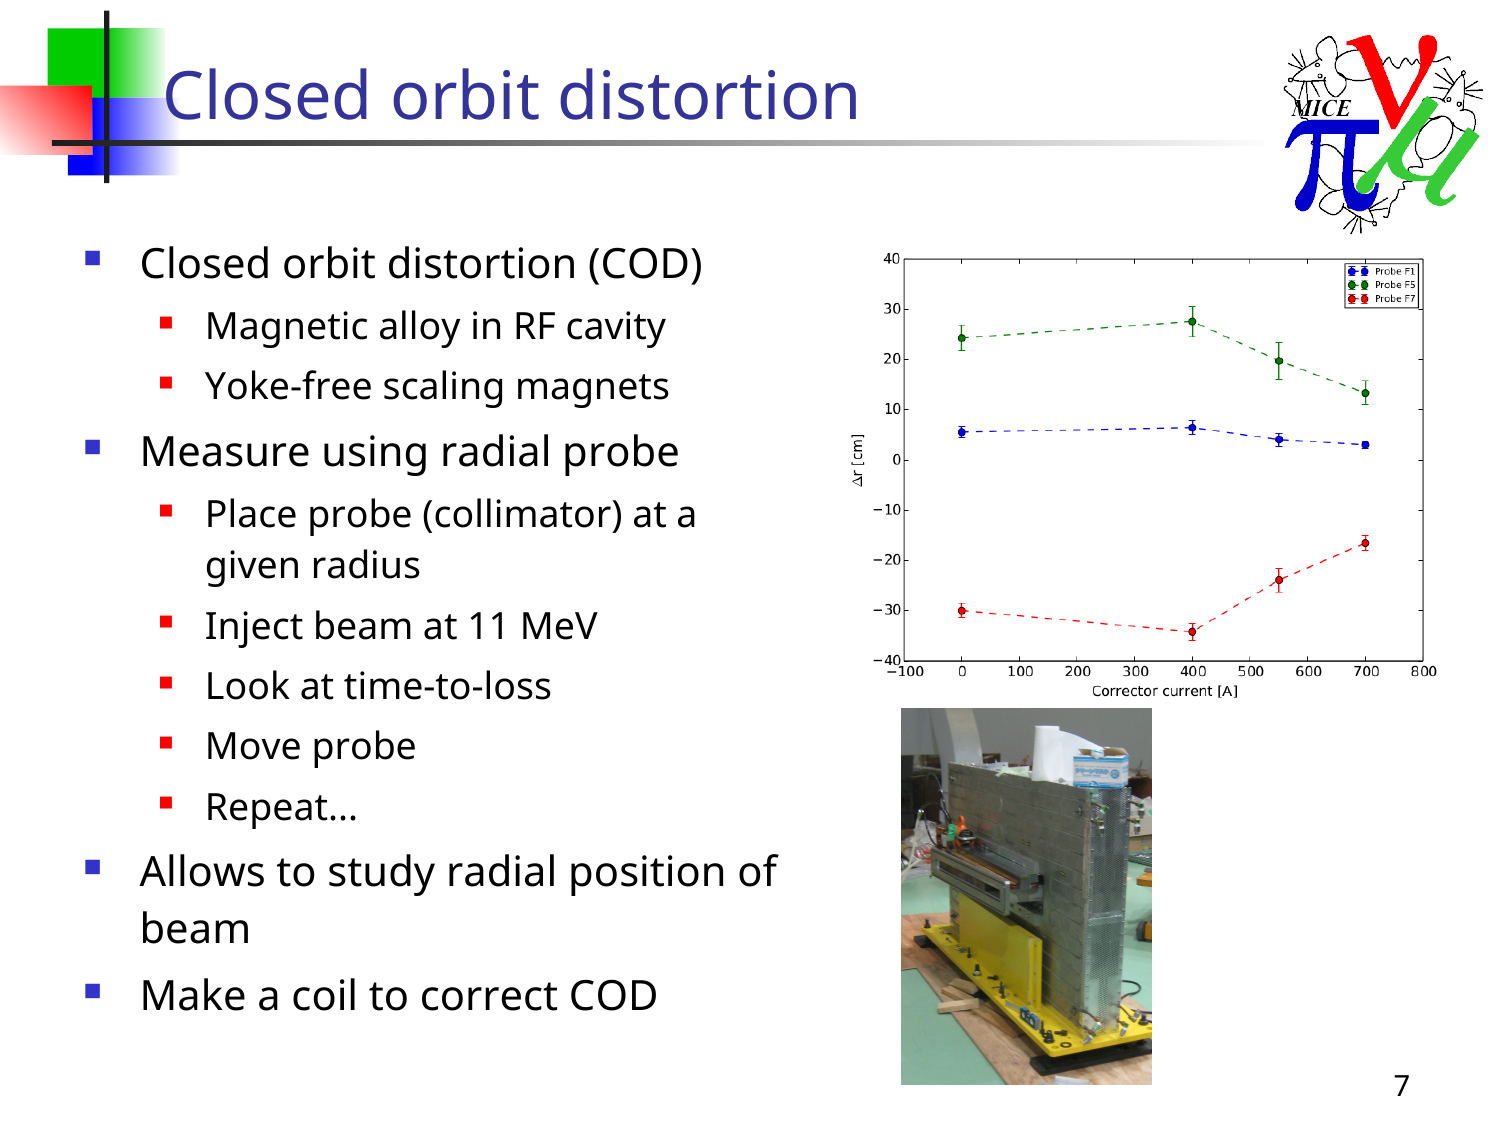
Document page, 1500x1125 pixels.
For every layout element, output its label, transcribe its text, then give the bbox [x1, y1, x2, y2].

title Closed orbit distortion [162, 0, 1441, 188]
picture [826, 5, 1500, 1085]
list Closed orbit distortion (COD) Magnetic alloy in RF cavity Yoke-free scaling magnets Measure using radial probe Place probe (collimator) at a given radius Inject beam at 11 MeV Look at time-to-loss Move probe Repeat... Allows to study radial position of beam Make a coil to correct COD [83, 233, 798, 928]
